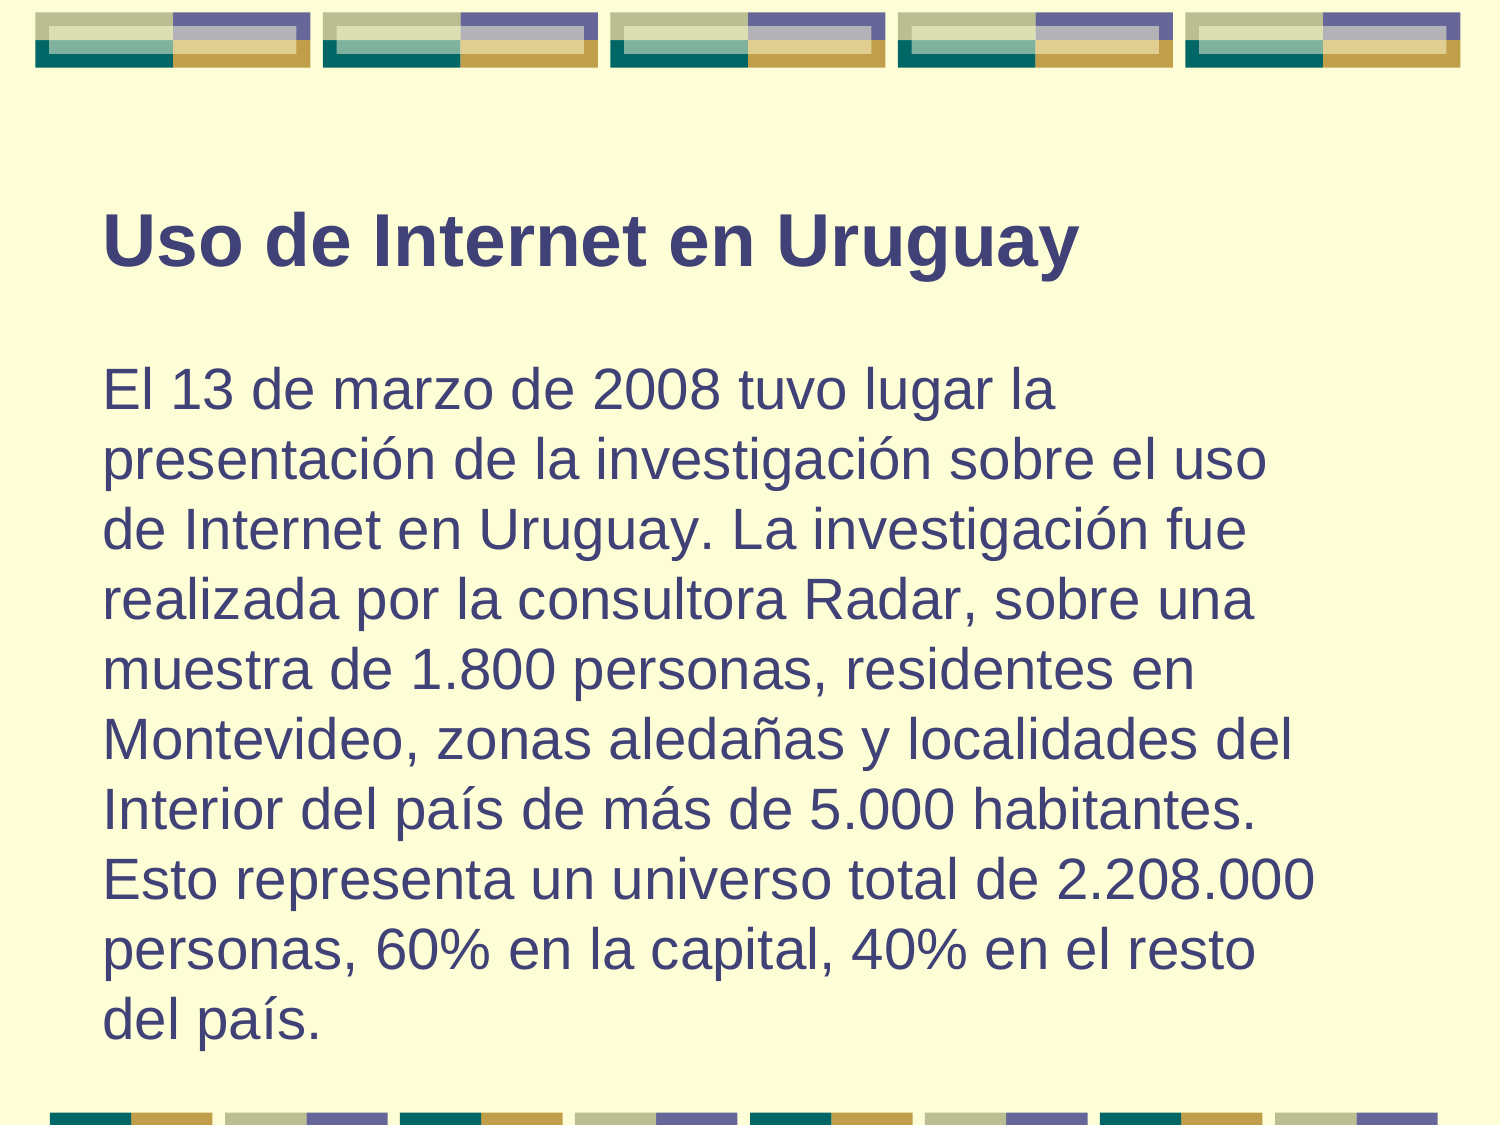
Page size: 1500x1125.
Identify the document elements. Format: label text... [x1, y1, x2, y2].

title Uso de Internet en Uruguay El 13 de marzo de 2008 tuvo lugar la presentación de la investigación sobre el uso de Internet en Uruguay. La investigación fue realizada por la consultora Radar, sobre una muestra de 1.800 personas, residentes en Montevideo, zonas aledañas y localidades del Interior del país de más de 5.000 habitantes. Esto representa un universo total de 2.208.000 personas, 60% en la capital, 40% en el resto del país. [87, 562, 1363, 750]
